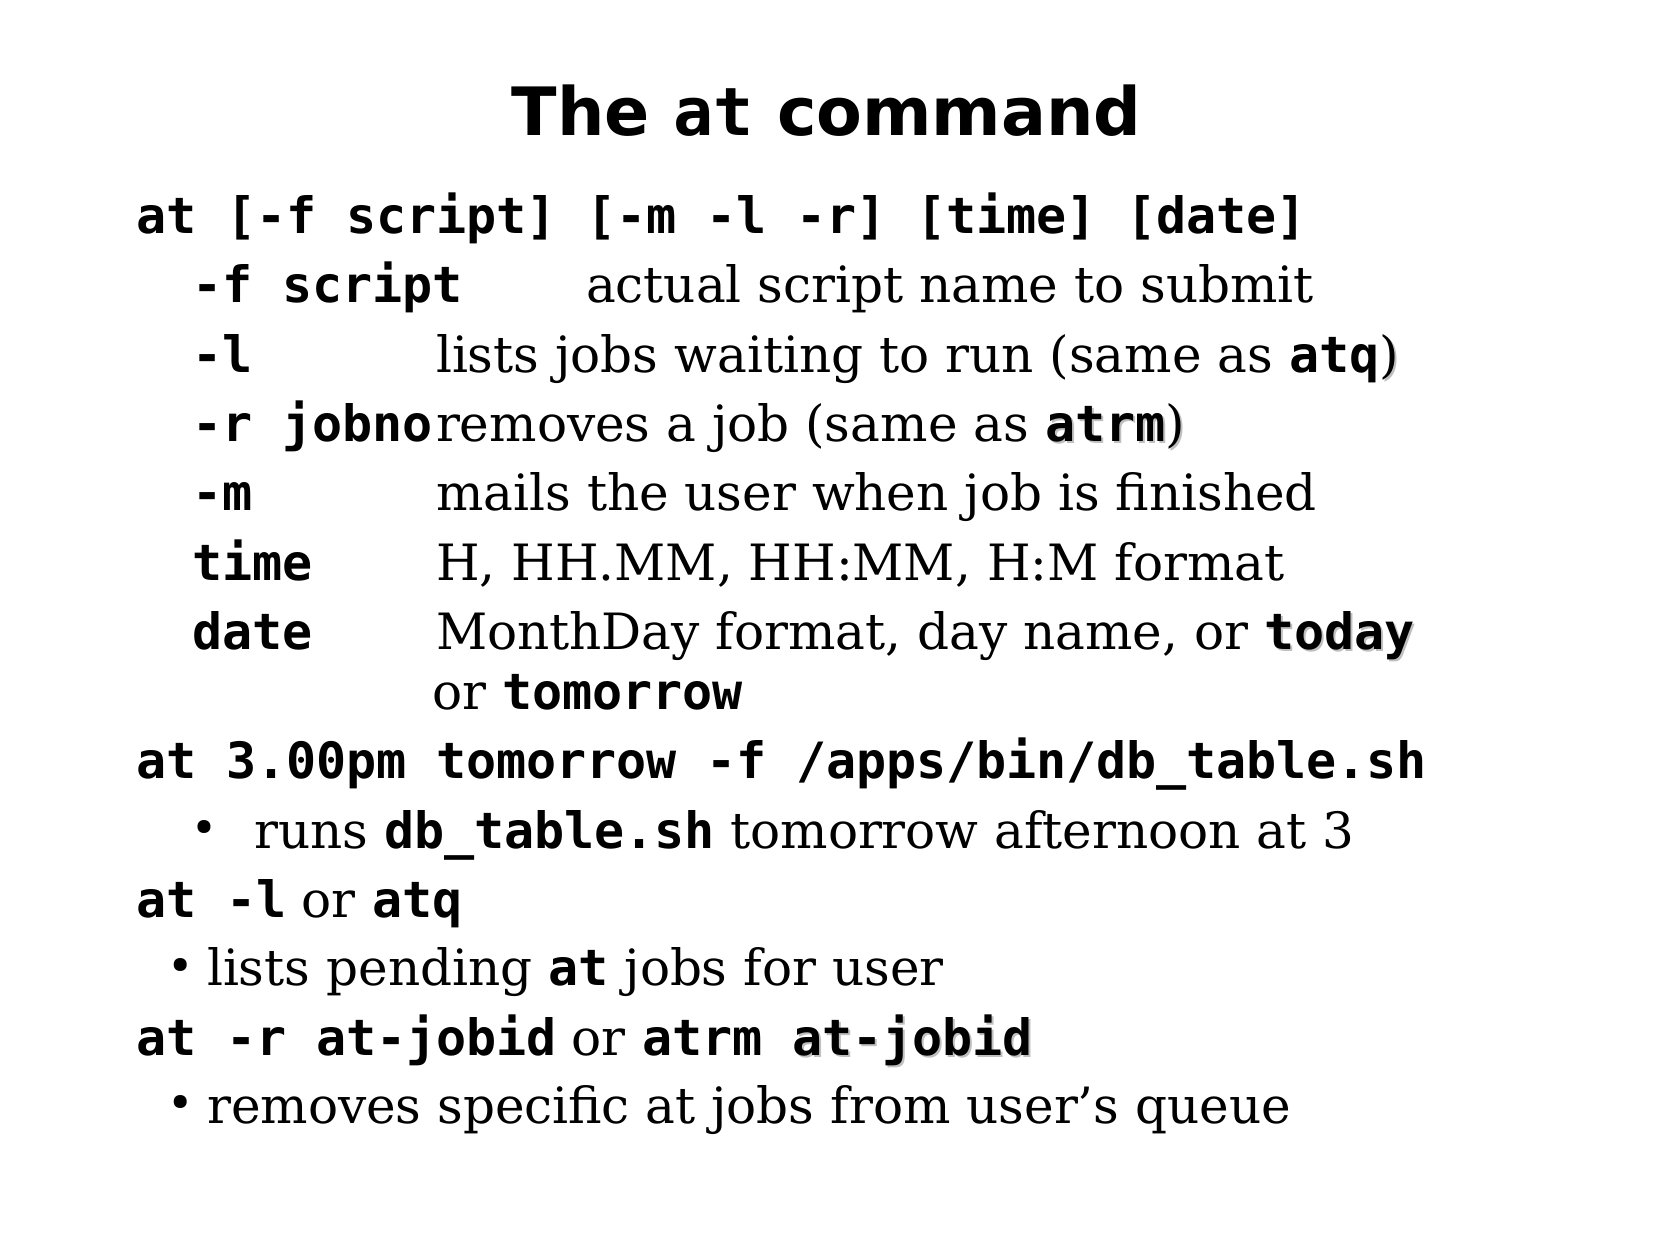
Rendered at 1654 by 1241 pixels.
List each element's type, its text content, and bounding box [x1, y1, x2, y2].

title The at command [124, 60, 1530, 156]
list at [-f script] [-m -l -r] [time] [date] -f script actual script name to submit -l lists jobs waiting to run (same as atq) -r jobno removes a job (same as atrm) -m mails the user when job is finished time H, HH.MM, HH:MM, H:M format date MonthDay format, day name, or today or tomorrow at 3.00pm tomorrow -f /apps/bin/db_table.sh runs db_table.sh tomorrow afternoon at 3 at -l or atq lists pending at jobs for user at -r at-jobid or atrm at-jobid removes specific at jobs from user’s queue [121, 175, 1527, 1181]
